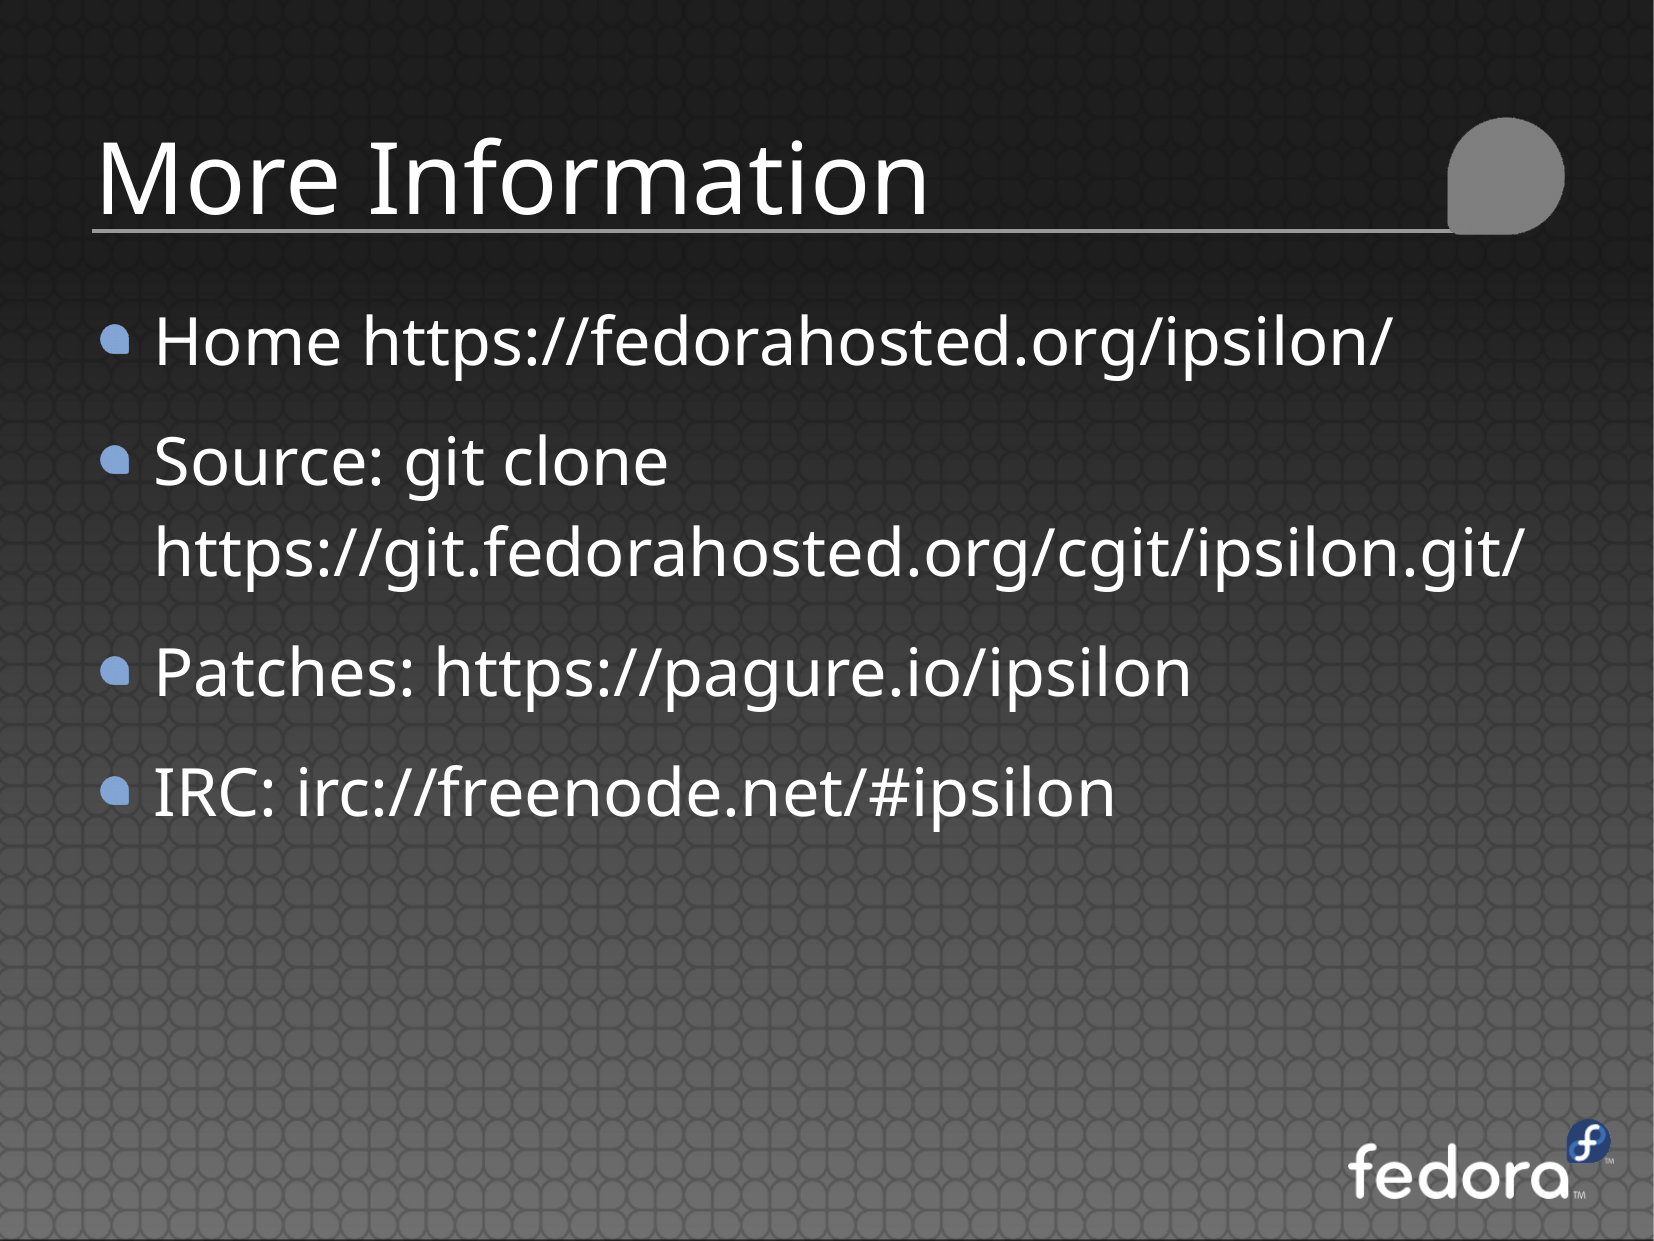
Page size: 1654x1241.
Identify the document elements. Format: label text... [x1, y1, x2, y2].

picture [0, 0, 1654, 1241]
list Home https://fedorahosted.org/ipsilon/ Source: git clone https://git.fedorahosted.org/cgit/ipsilon.git/ Patches: https://pagure.io/ipsilon IRC: irc://freenode.net/#ipsilon [82, 293, 1571, 1098]
title More Information [94, 100, 1426, 251]
